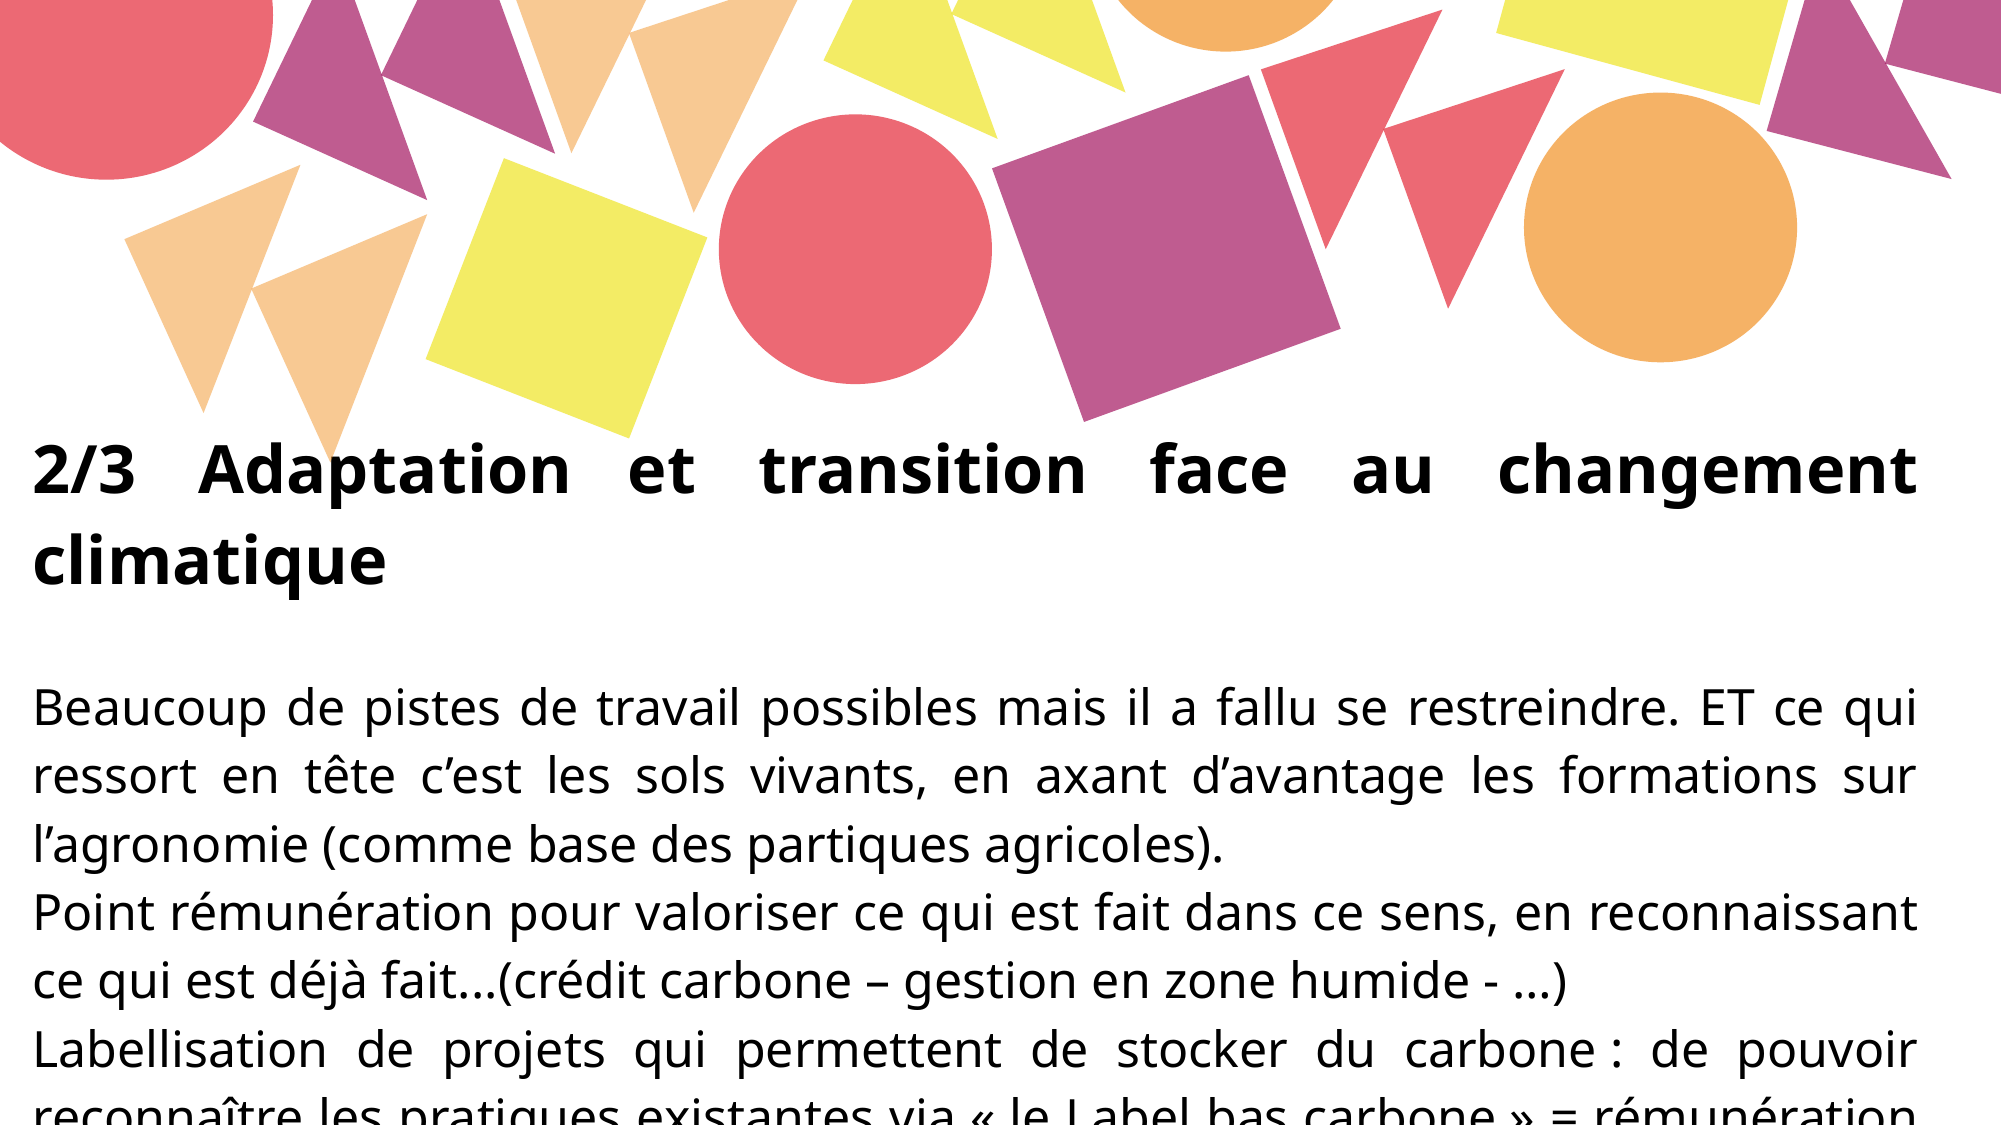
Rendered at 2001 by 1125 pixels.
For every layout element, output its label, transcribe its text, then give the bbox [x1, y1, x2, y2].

text_box 2/3 Adaptation et transition face au changement climatique Beaucoup de pistes de travail possibles mais il a fallu se restreindre. ET ce qui ressort en tête c’est les sols vivants, en axant d’avantage les formations sur l’agronomie (comme base des partiques agricoles). Point rémunération pour valoriser ce qui est fait dans ce sens, en reconnaissant ce qui est déjà fait...(crédit carbone – gestion en zone humide - …) Labellisation de projets qui permettent de stocker du carbone : de pouvoir reconnaître les pratiques existantes via « le Label bas carbone » = rémunération privée ex la poste, EDF, Airbus,… La ressource en eau : les projets de territoire en vue d’assurer une ressource constante y compris pour l’agriculture en intégrant systématiquement des principes naturels. [32, 463, 1920, 1125]
picture [0, 0, 2000, 463]
